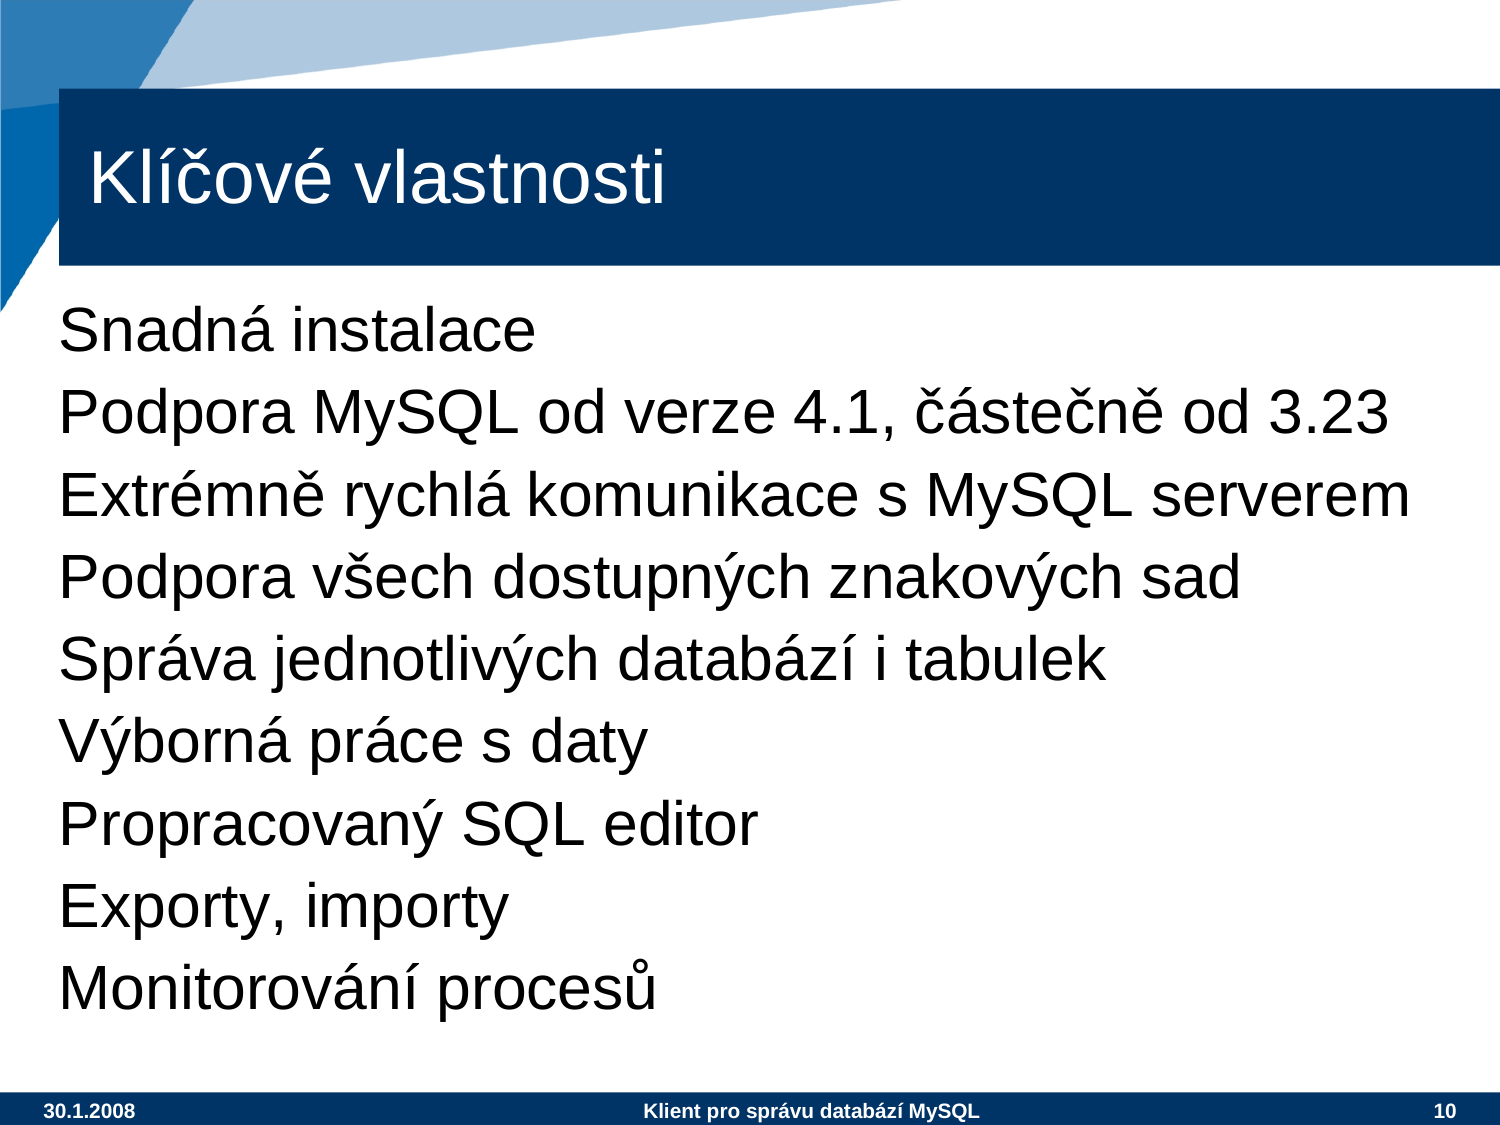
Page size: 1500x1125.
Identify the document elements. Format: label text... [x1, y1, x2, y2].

title Klíčové vlastnosti [88, 125, 1500, 229]
picture [0, 0, 945, 355]
list Snadná instalace Podpora MySQL od verze 4.1, částečně od 3.23 Extrémně rychlá komunikace s MySQL serverem Podpora všech dostupných znakových sad Správa jednotlivých databází i tabulek Výborná práce s daty Propracovaný SQL editor Exporty, importy Monitorování procesů [59, 295, 1475, 1021]
